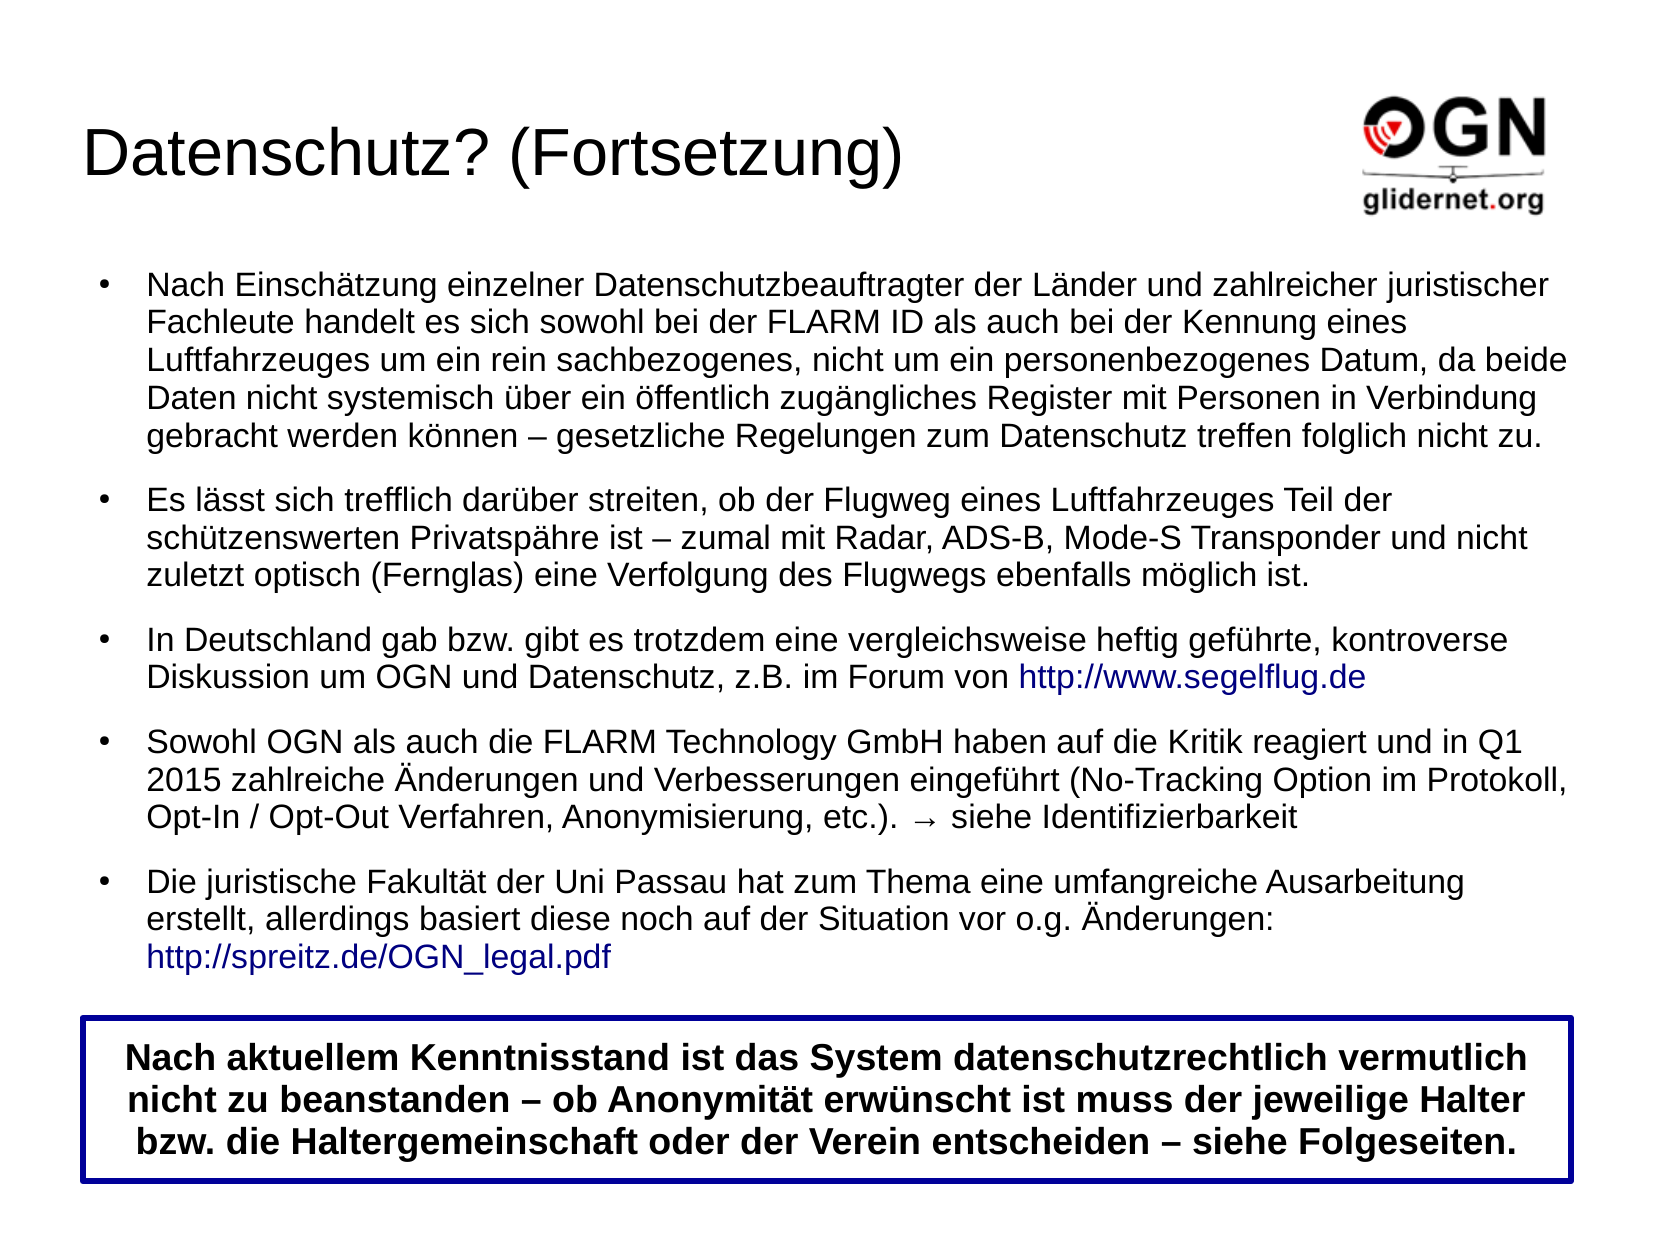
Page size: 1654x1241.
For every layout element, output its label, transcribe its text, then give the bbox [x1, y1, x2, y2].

list Nach Einschätzung einzelner Datenschutzbeauftragter der Länder und zahlreicher juristischer Fachleute handelt es sich sowohl bei der FLARM ID als auch bei der Kennung eines Luftfahrzeuges um ein rein sachbezogenes, nicht um ein personenbezogenes Datum, da beide Daten nicht systemisch über ein öffentlich zugängliches Register mit Personen in Verbindung gebracht werden können – gesetzliche Regelungen zum Datenschutz treffen folglich nicht zu. Es lässt sich trefflich darüber streiten, ob der Flugweg eines Luftfahrzeuges Teil der schützenswerten Privatspähre ist – zumal mit Radar, ADS-B, Mode-S Transponder und nicht zuletzt optisch (Fernglas) eine Verfolgung des Flugwegs ebenfalls möglich ist. In Deutschland gab bzw. gibt es trotzdem eine vergleichsweise heftig geführte, kontroverse Diskussion um OGN und Datenschutz, z.B. im Forum von http://www.segelflug.de Sowohl OGN als auch die FLARM Technology GmbH haben auf die Kritik reagiert und in Q1 2015 zahlreiche Änderungen und Verbesserungen eingeführt (No-Tracking Option im Protokoll, Opt-In / Opt-Out Verfahren, Anonymisierung, etc.). → siehe Identifizierbarkeit Die juristische Fakultät der Uni Passau hat zum Thema eine umfangreiche Ausarbeitung erstellt, allerdings basiert diese noch auf der Situation vor o.g. Änderungen: http://spreitz.de/OGN_legal.pdf [82, 265, 1571, 992]
picture [1336, 34, 1571, 265]
text_box Nach aktuellem Kenntnisstand ist das System datenschutzrechtlich vermutlich nicht zu beanstanden – ob Anonymität erwünscht ist muss der jeweilige Halter bzw. die Haltergemeinschaft oder der Verein entscheiden – siehe Folgeseiten. [82, 1017, 1571, 1182]
title Datenschutz? (Fortsetzung) [82, 48, 1337, 256]
